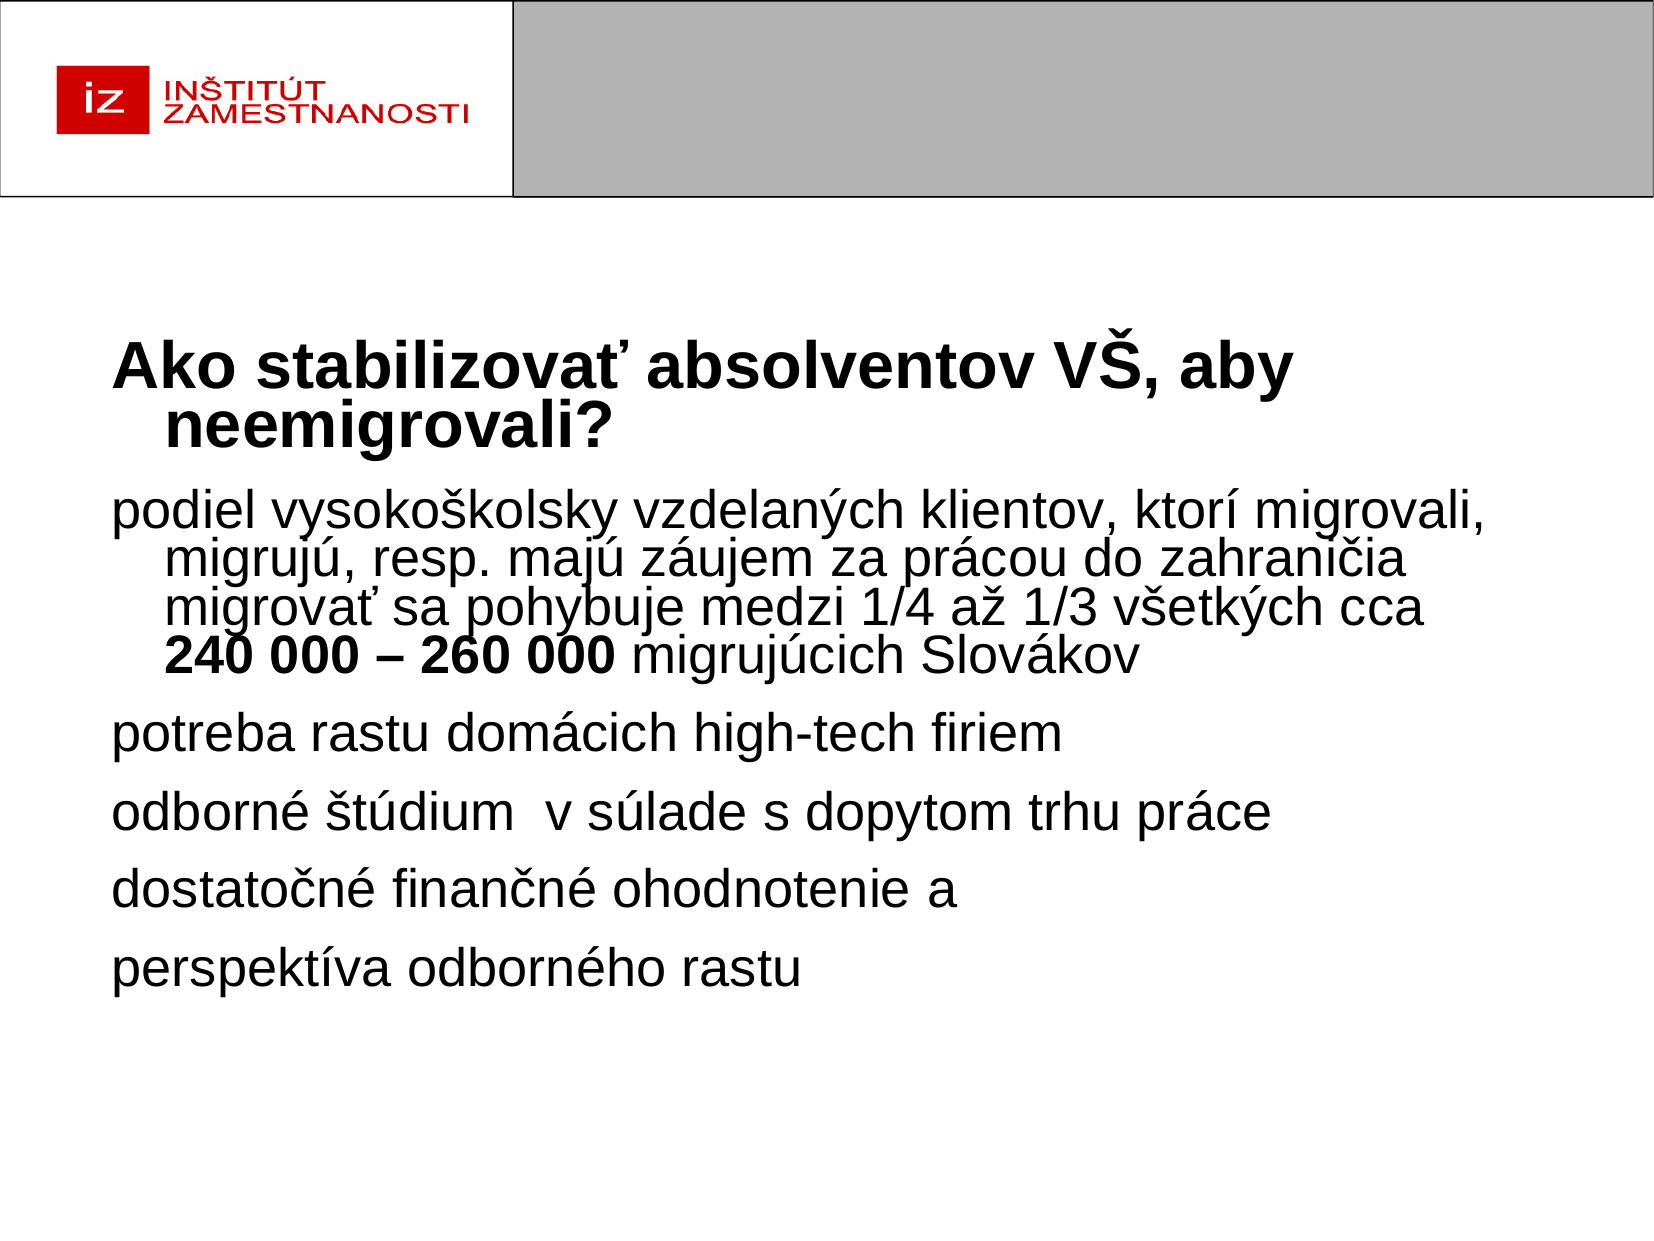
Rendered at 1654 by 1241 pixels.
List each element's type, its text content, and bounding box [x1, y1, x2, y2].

text_box [0, 0, 1654, 197]
list Ako stabilizovať absolventov VŠ, aby neemigrovali? podiel vysokoškolsky vzdelaných klientov, ktorí migrovali, migrujú, resp. majú záujem za prácou do zahraničia migrovať sa pohybuje medzi 1/4 až 1/3 všetkých cca 240 000 – 260 000 migrujúcich Slovákov potreba rastu domácich high-tech firiem odborné štúdium v súlade s dopytom trhu práce dostatočné finančné ohodnotenie a perspektíva odborného rastu [94, 340, 1506, 1123]
picture [5, 6, 513, 190]
